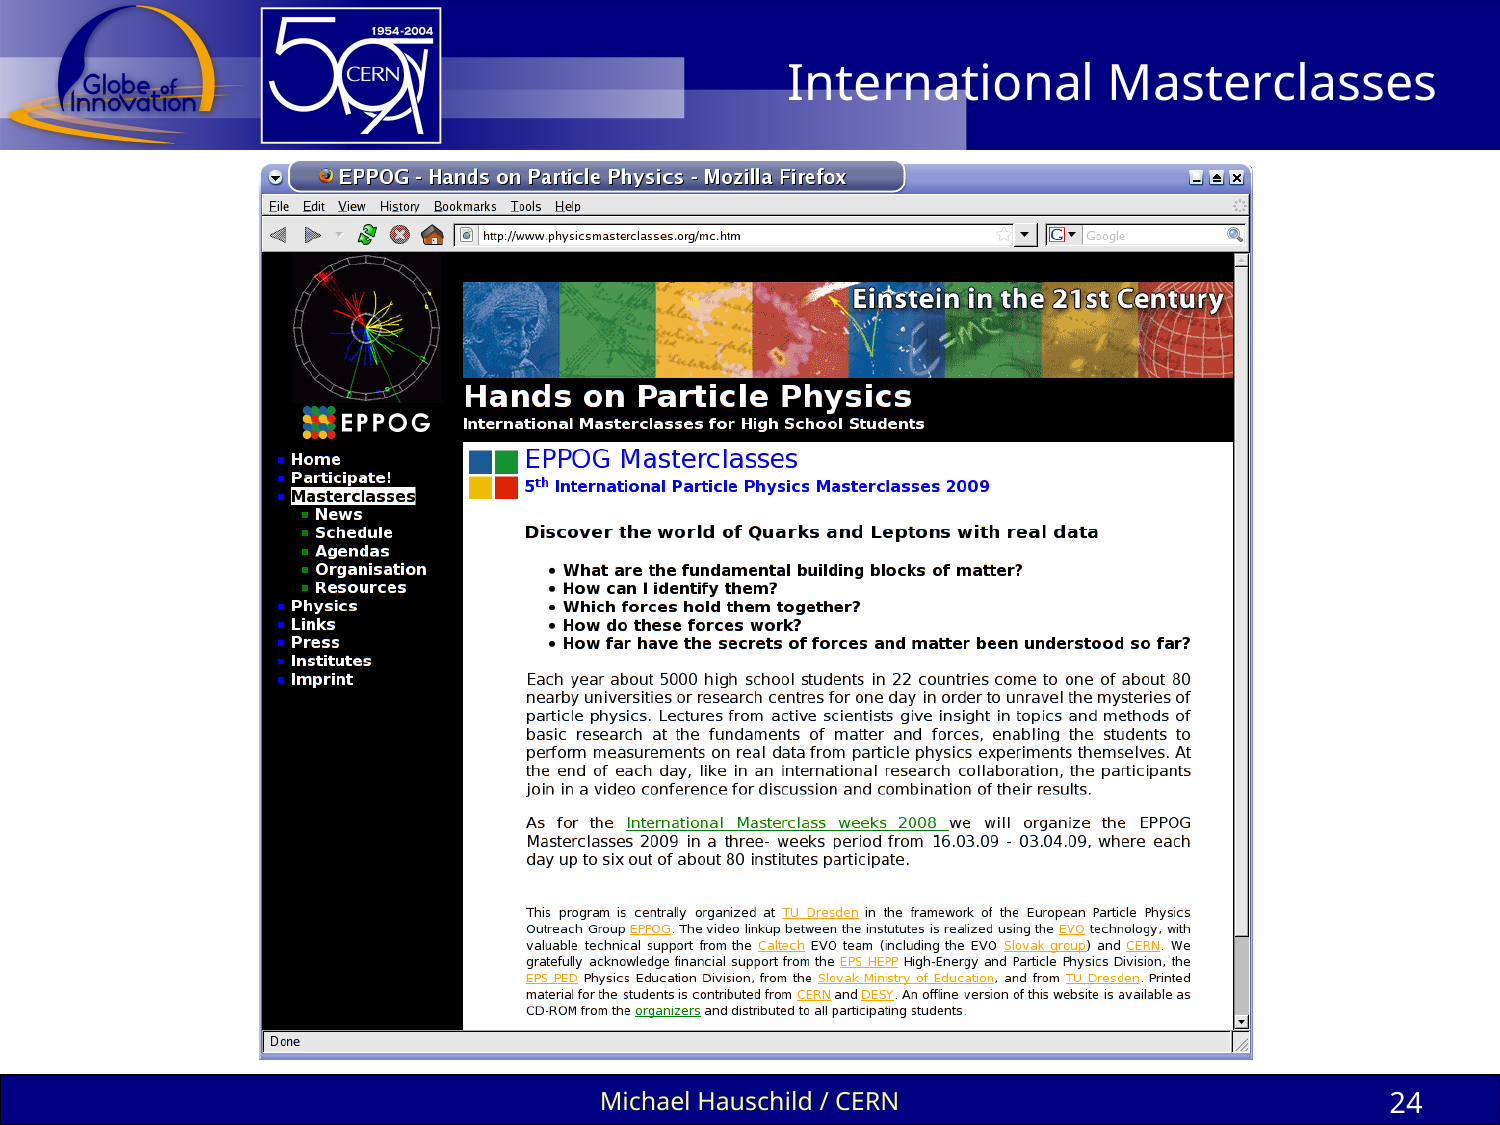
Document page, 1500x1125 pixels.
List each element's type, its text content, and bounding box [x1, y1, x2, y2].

title International Masterclasses [450, 37, 1438, 126]
picture [259, 159, 1253, 1060]
picture [0, 0, 1500, 150]
